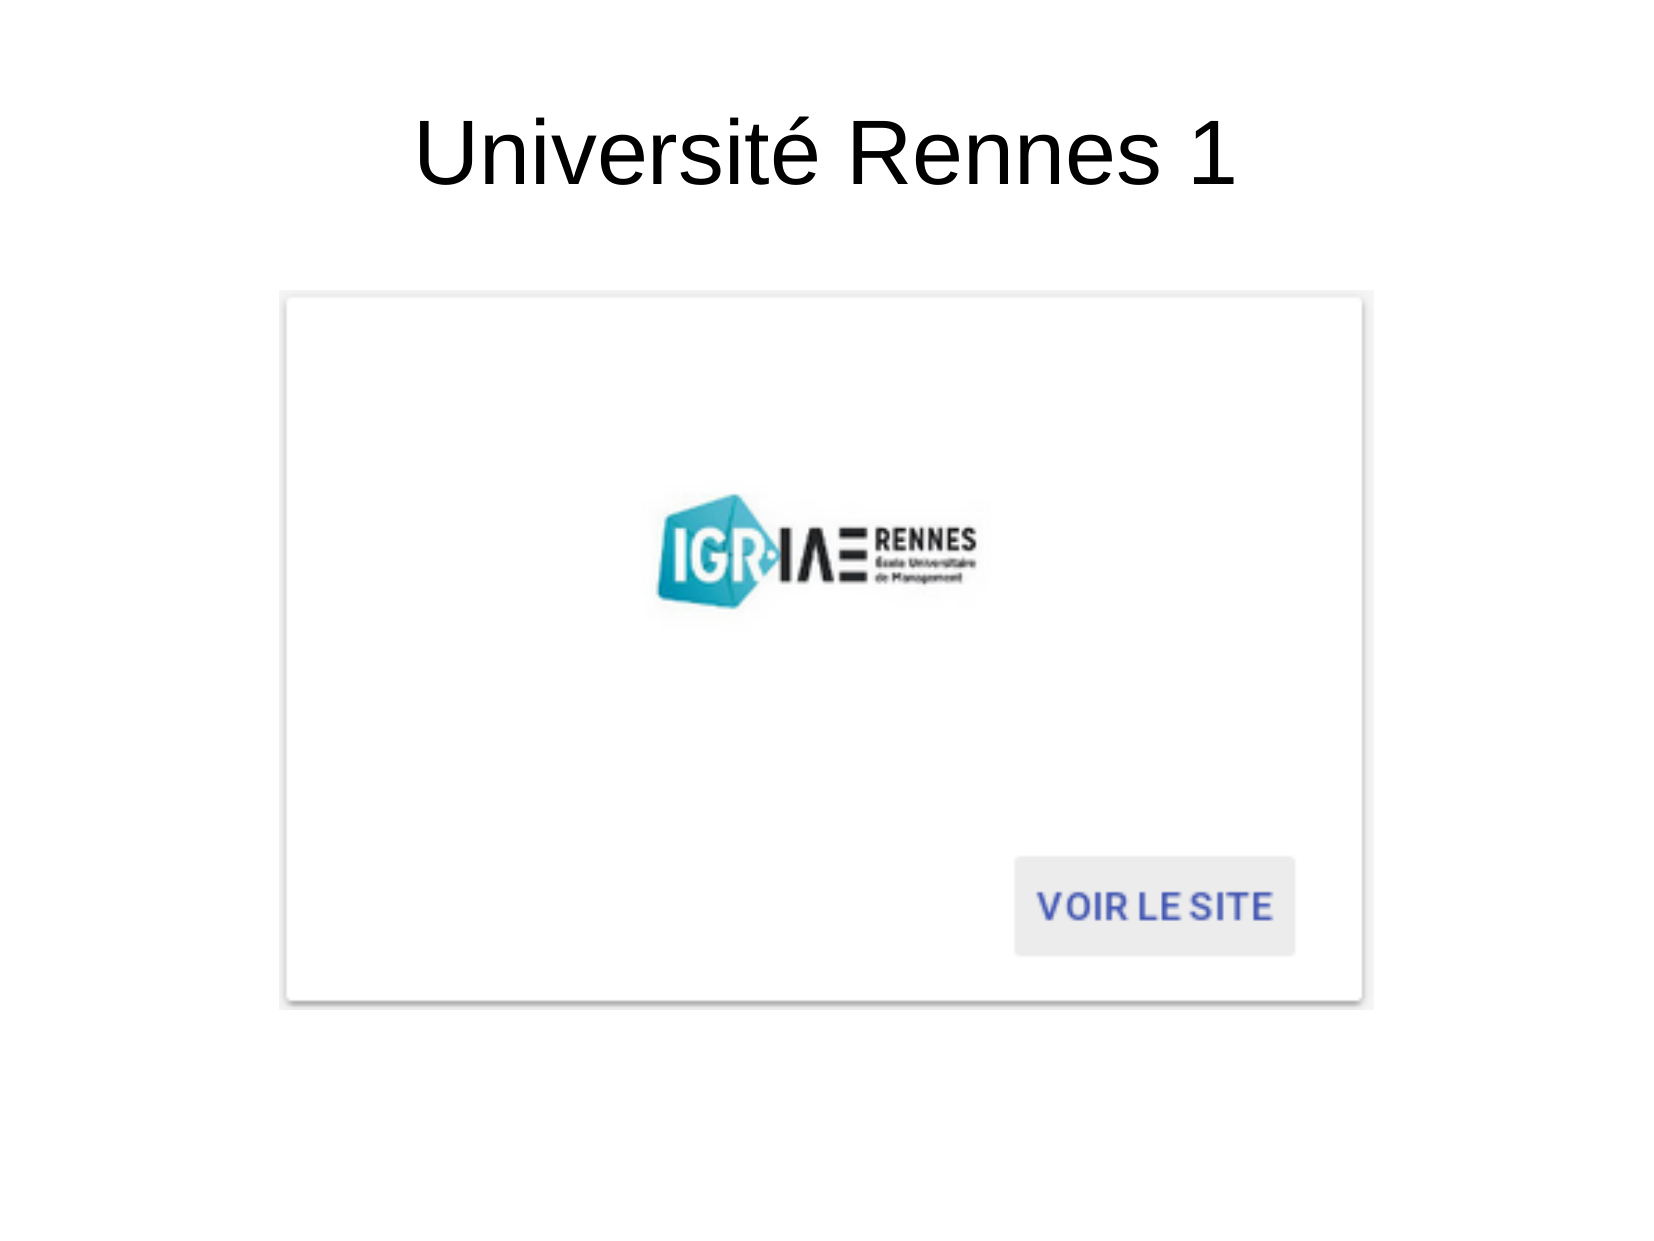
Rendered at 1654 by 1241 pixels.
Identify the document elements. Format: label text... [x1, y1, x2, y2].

picture [279, 290, 1374, 1010]
title Université Rennes 1 [82, 49, 1571, 257]
